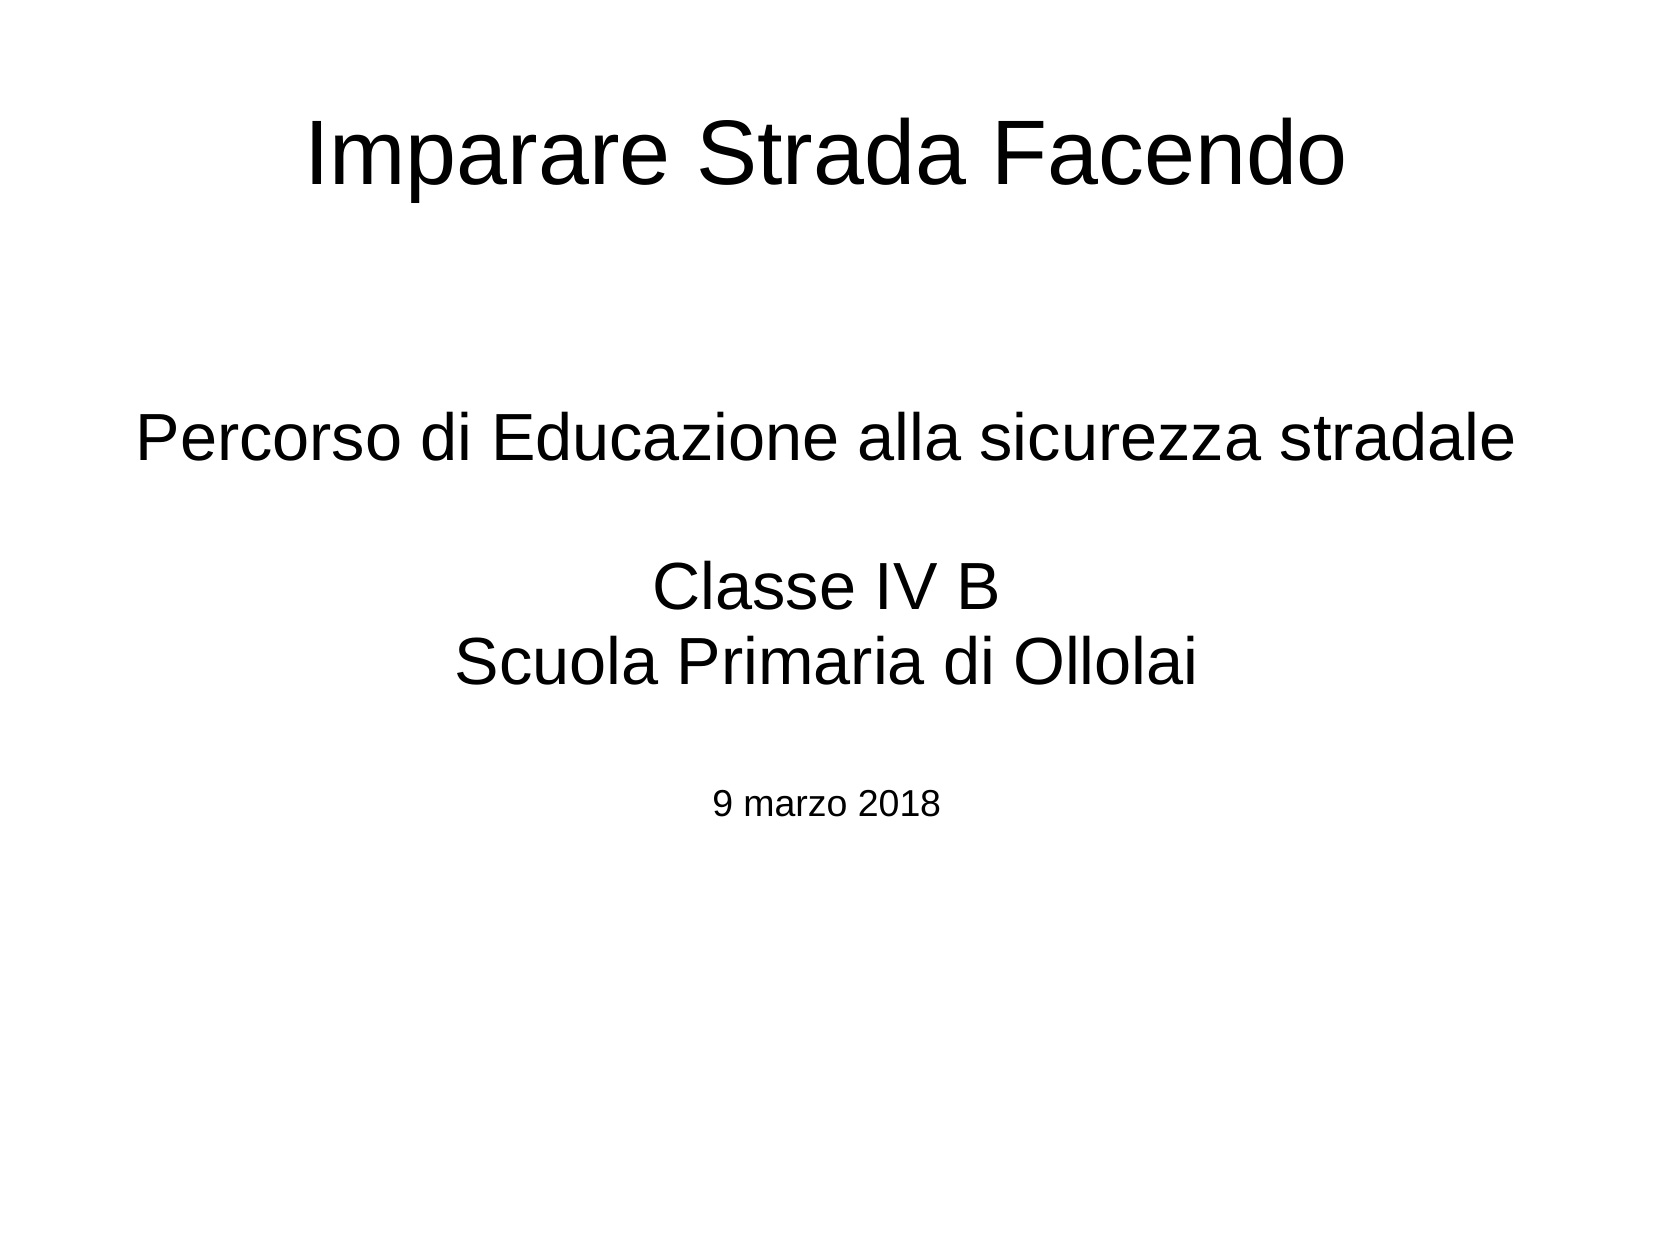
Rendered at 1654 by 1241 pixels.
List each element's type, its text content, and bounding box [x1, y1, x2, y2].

title Imparare Strada Facendo [82, 49, 1571, 257]
subtitle Percorso di Educazione alla sicurezza stradale Classe IV B Scuola Primaria di Ollolai 9 marzo 2018 [82, 290, 1571, 1010]
